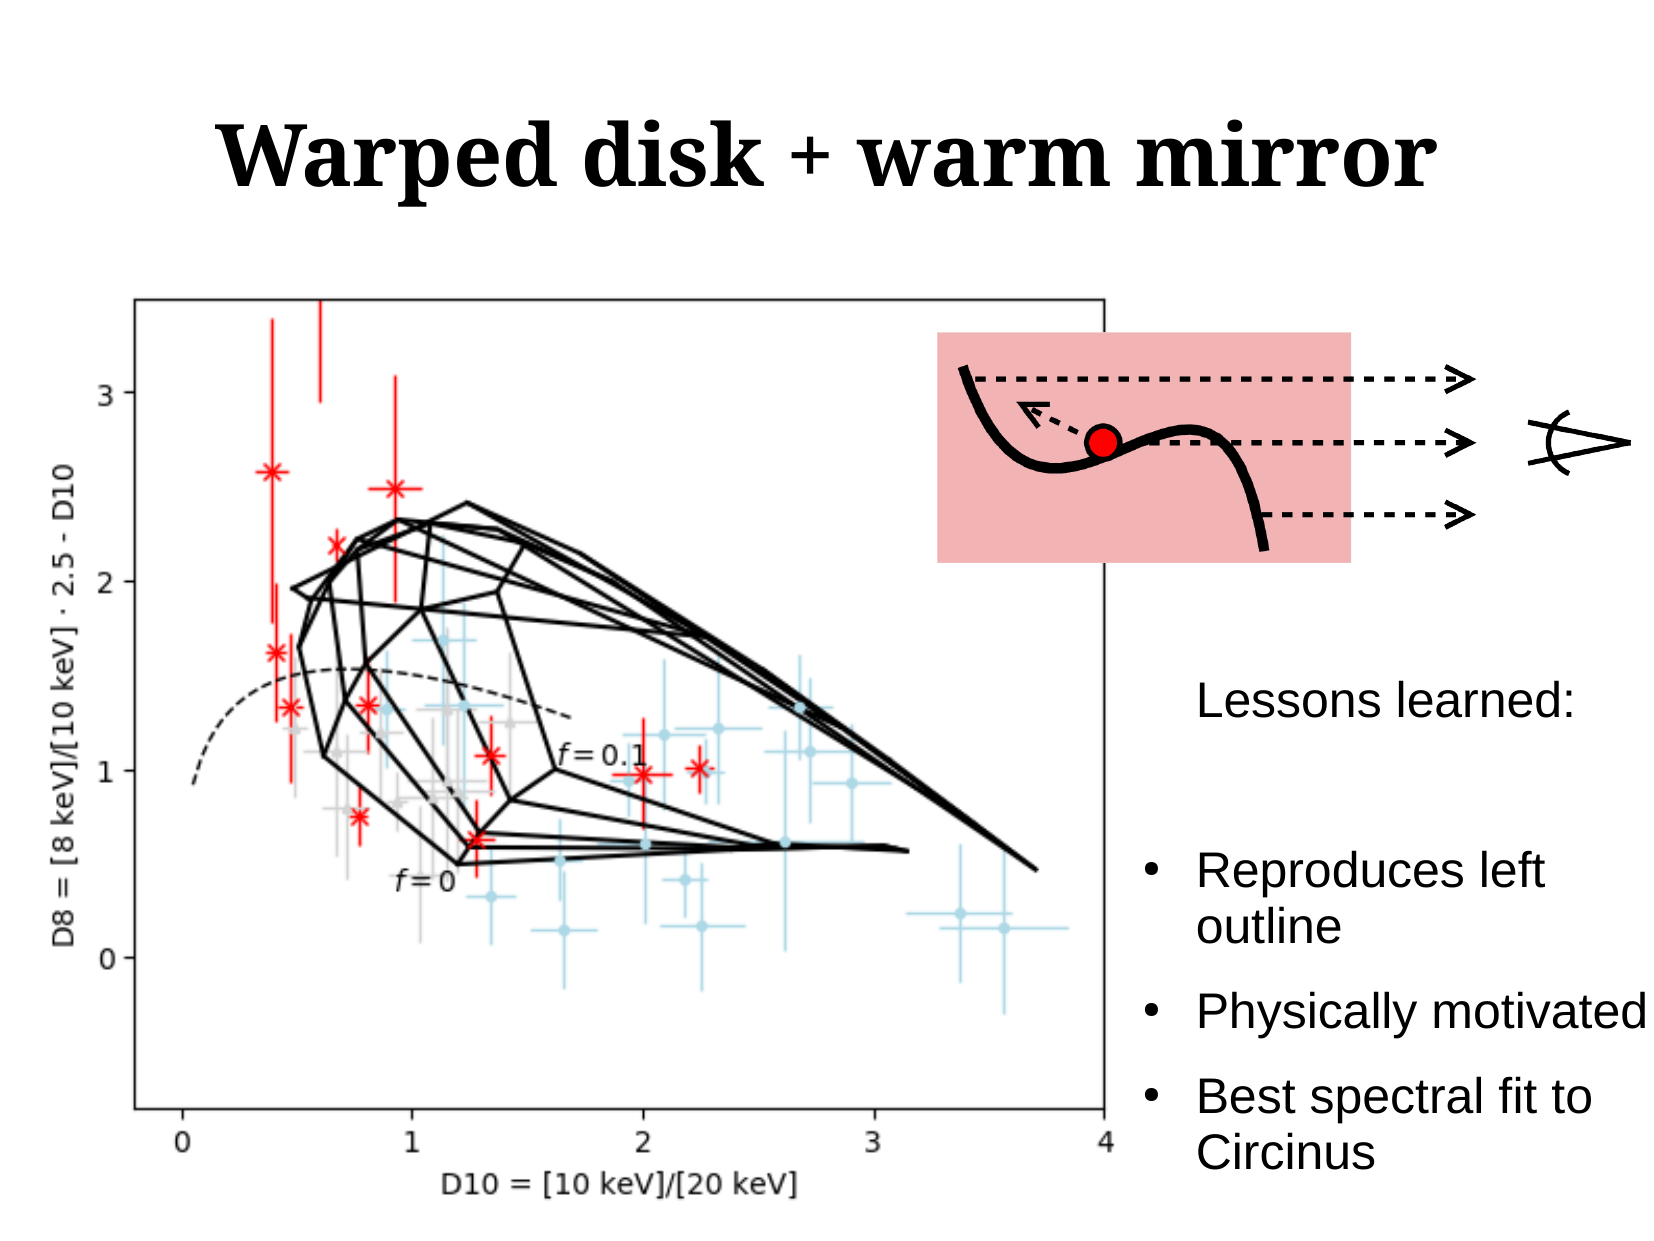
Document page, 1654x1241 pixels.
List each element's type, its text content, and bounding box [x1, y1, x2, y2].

title Warped disk + warm mirror [82, 49, 1571, 257]
picture [30, 272, 1633, 1220]
list Lessons learned: Reproduces left outline Physically motivated Best spectral fit to Circinus [1125, 586, 1654, 1241]
